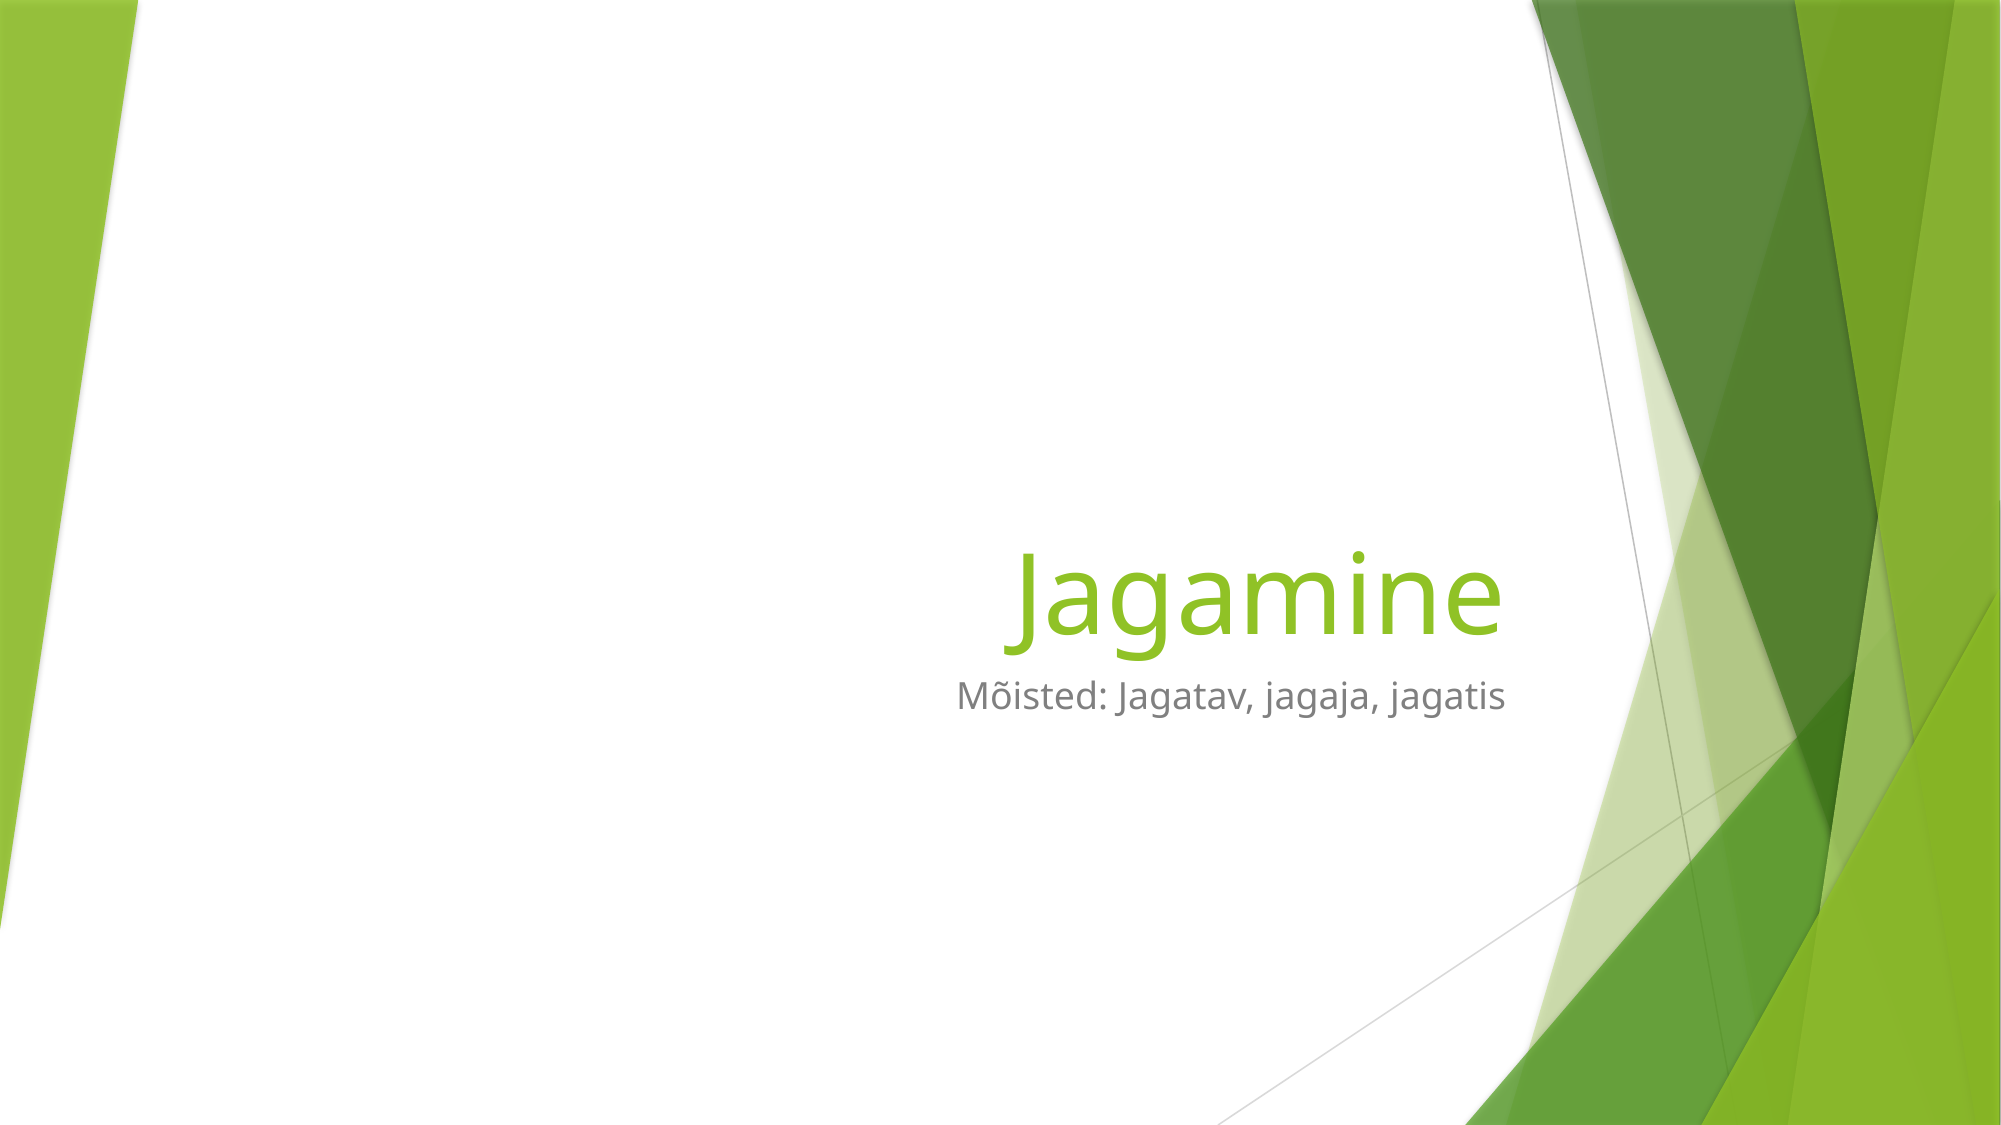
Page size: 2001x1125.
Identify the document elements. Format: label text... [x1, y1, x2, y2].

subtitle Mõisted: Jagatav, jagaja, jagatis [247, 664, 1522, 845]
title Jagamine [247, 394, 1522, 664]
